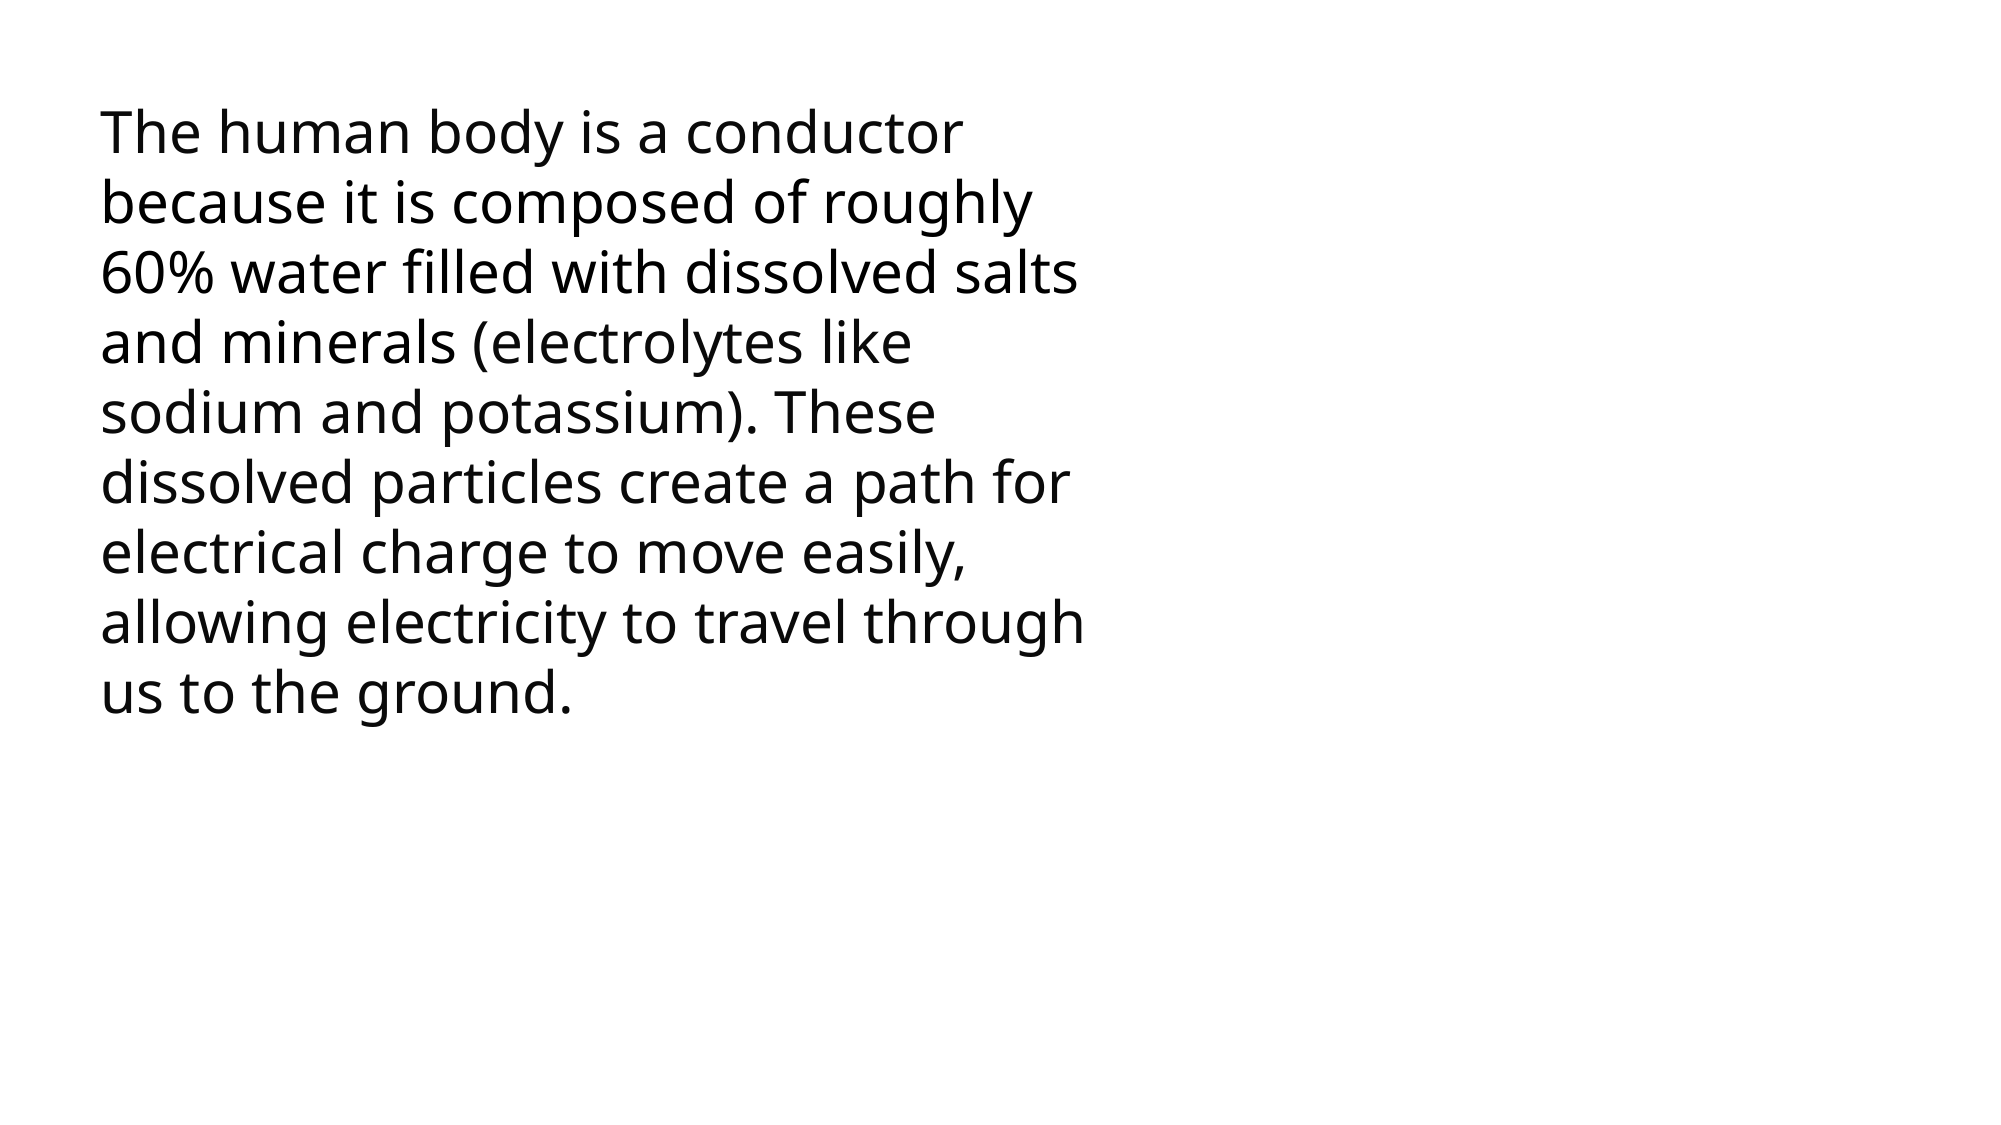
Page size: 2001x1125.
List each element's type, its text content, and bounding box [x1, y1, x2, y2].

text_box The human body is a conductor because it is composed of roughly 60% water filled with dissolved salts and minerals (electrolytes like sodium and potassium). These dissolved particles create a path for electrical charge to move easily, allowing electricity to travel through us to the ground. [85, 87, 1104, 668]
